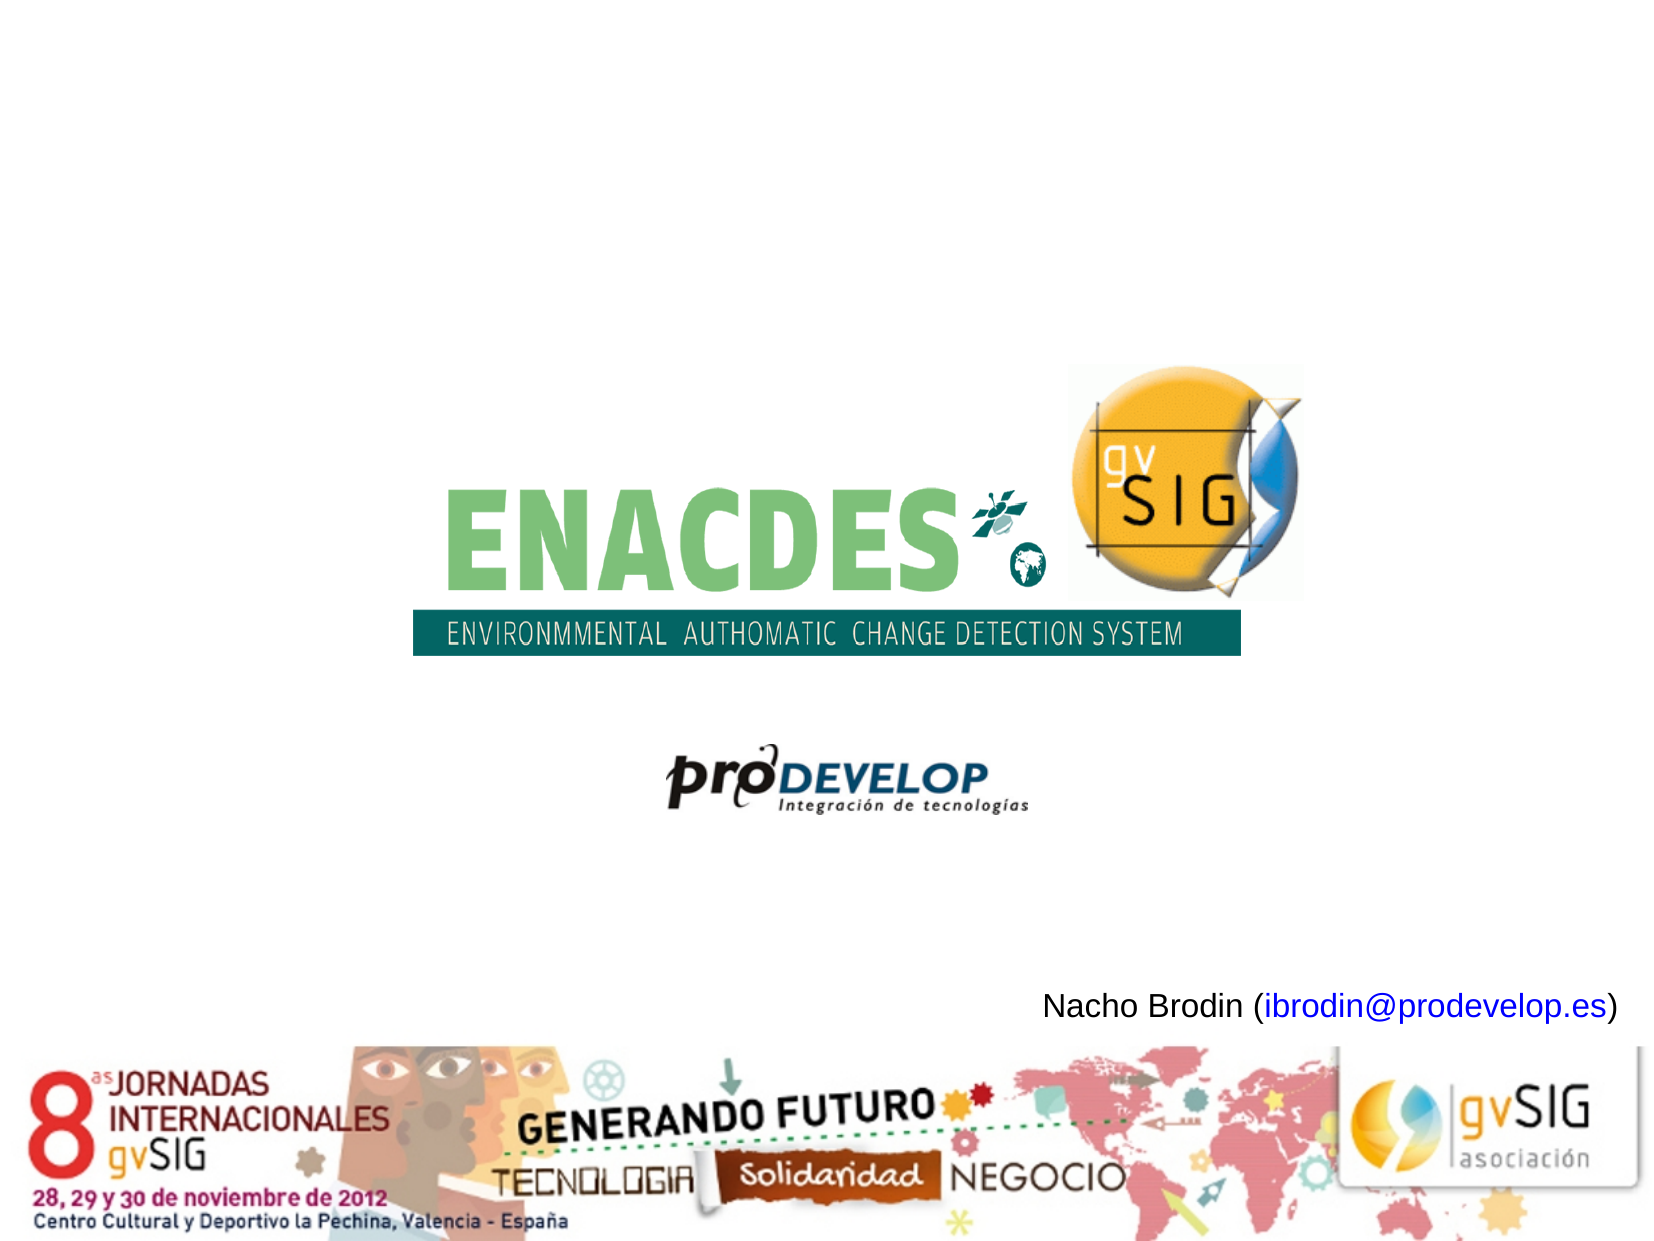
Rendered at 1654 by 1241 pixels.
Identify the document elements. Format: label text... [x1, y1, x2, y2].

text_box Nacho Brodin (ibrodin@prodevelop.es) [1027, 980, 1634, 1033]
subtitle [92, 82, 1548, 709]
picture [0, 0, 1654, 1241]
